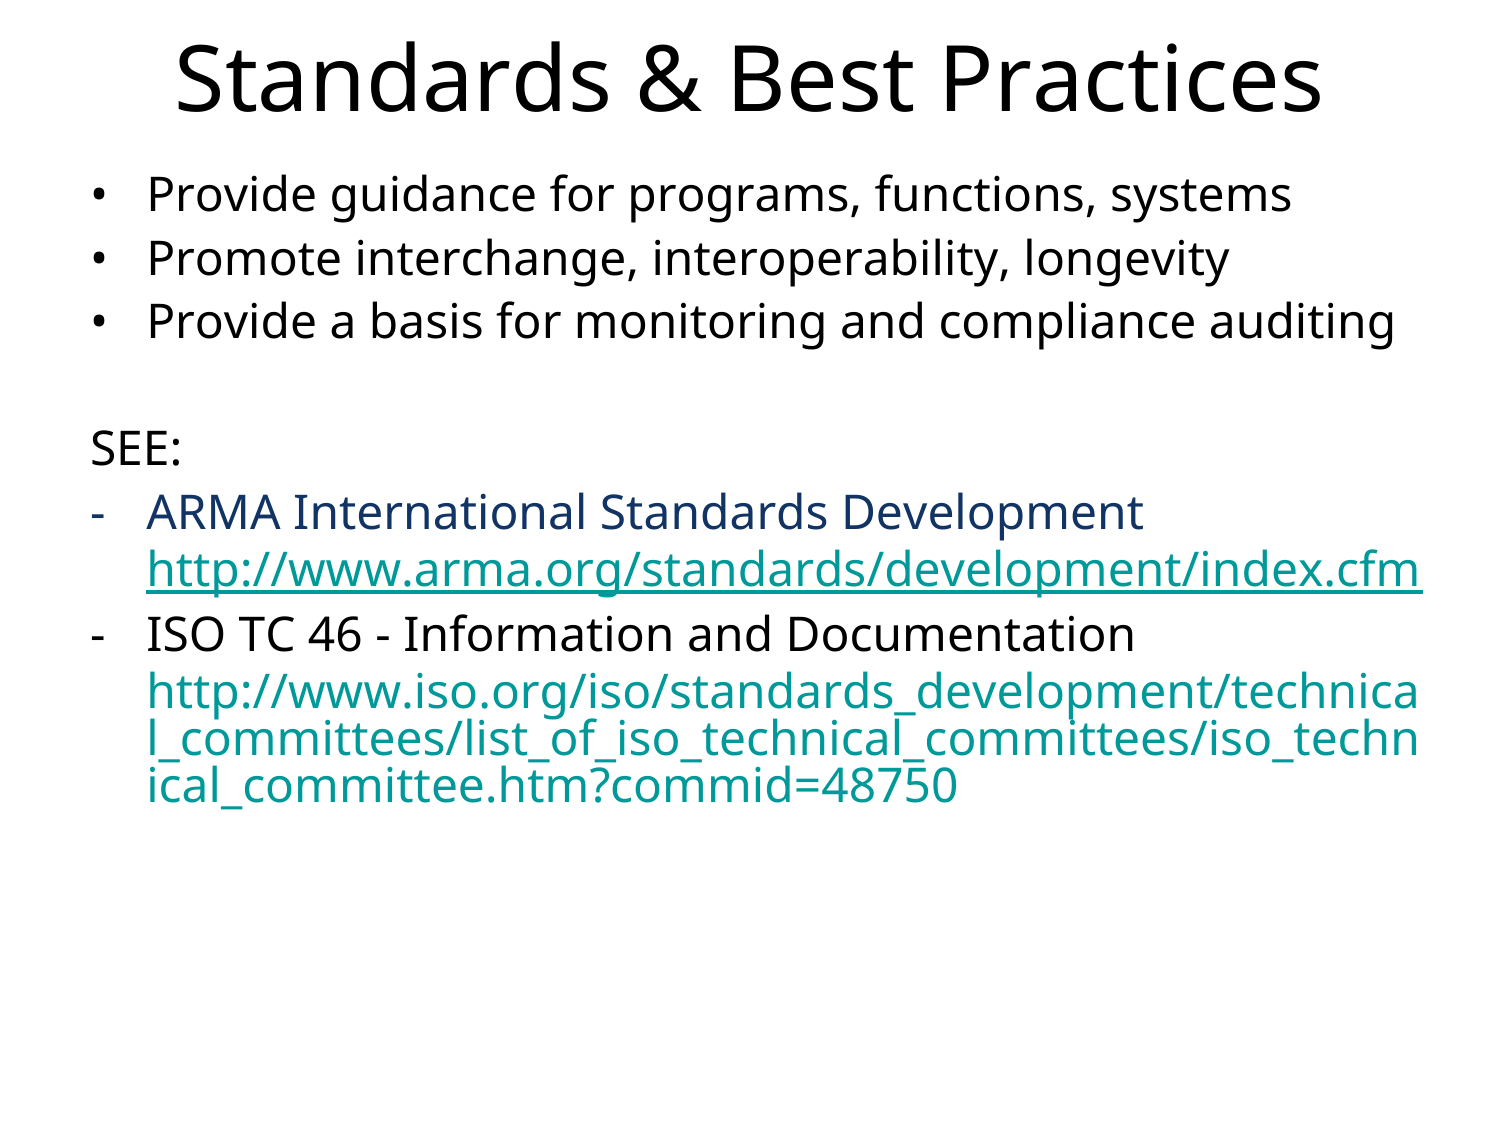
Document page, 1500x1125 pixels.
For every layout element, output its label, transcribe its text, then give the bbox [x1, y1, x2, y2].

title Standards & Best Practices [112, 0, 1388, 151]
list Provide guidance for programs, functions, systems Promote interchange, interoperability, longevity Provide a basis for monitoring and compliance auditing SEE: ARMA International Standards Development http://www.arma.org/standards/development/index.cfm ISO TC 46 - Information and Documentation http://www.iso.org/iso/standards_development/technical_committees/list_of_iso_technical_committees/iso_technical_committee.htm?commid=48750 [75, 162, 1438, 1000]
